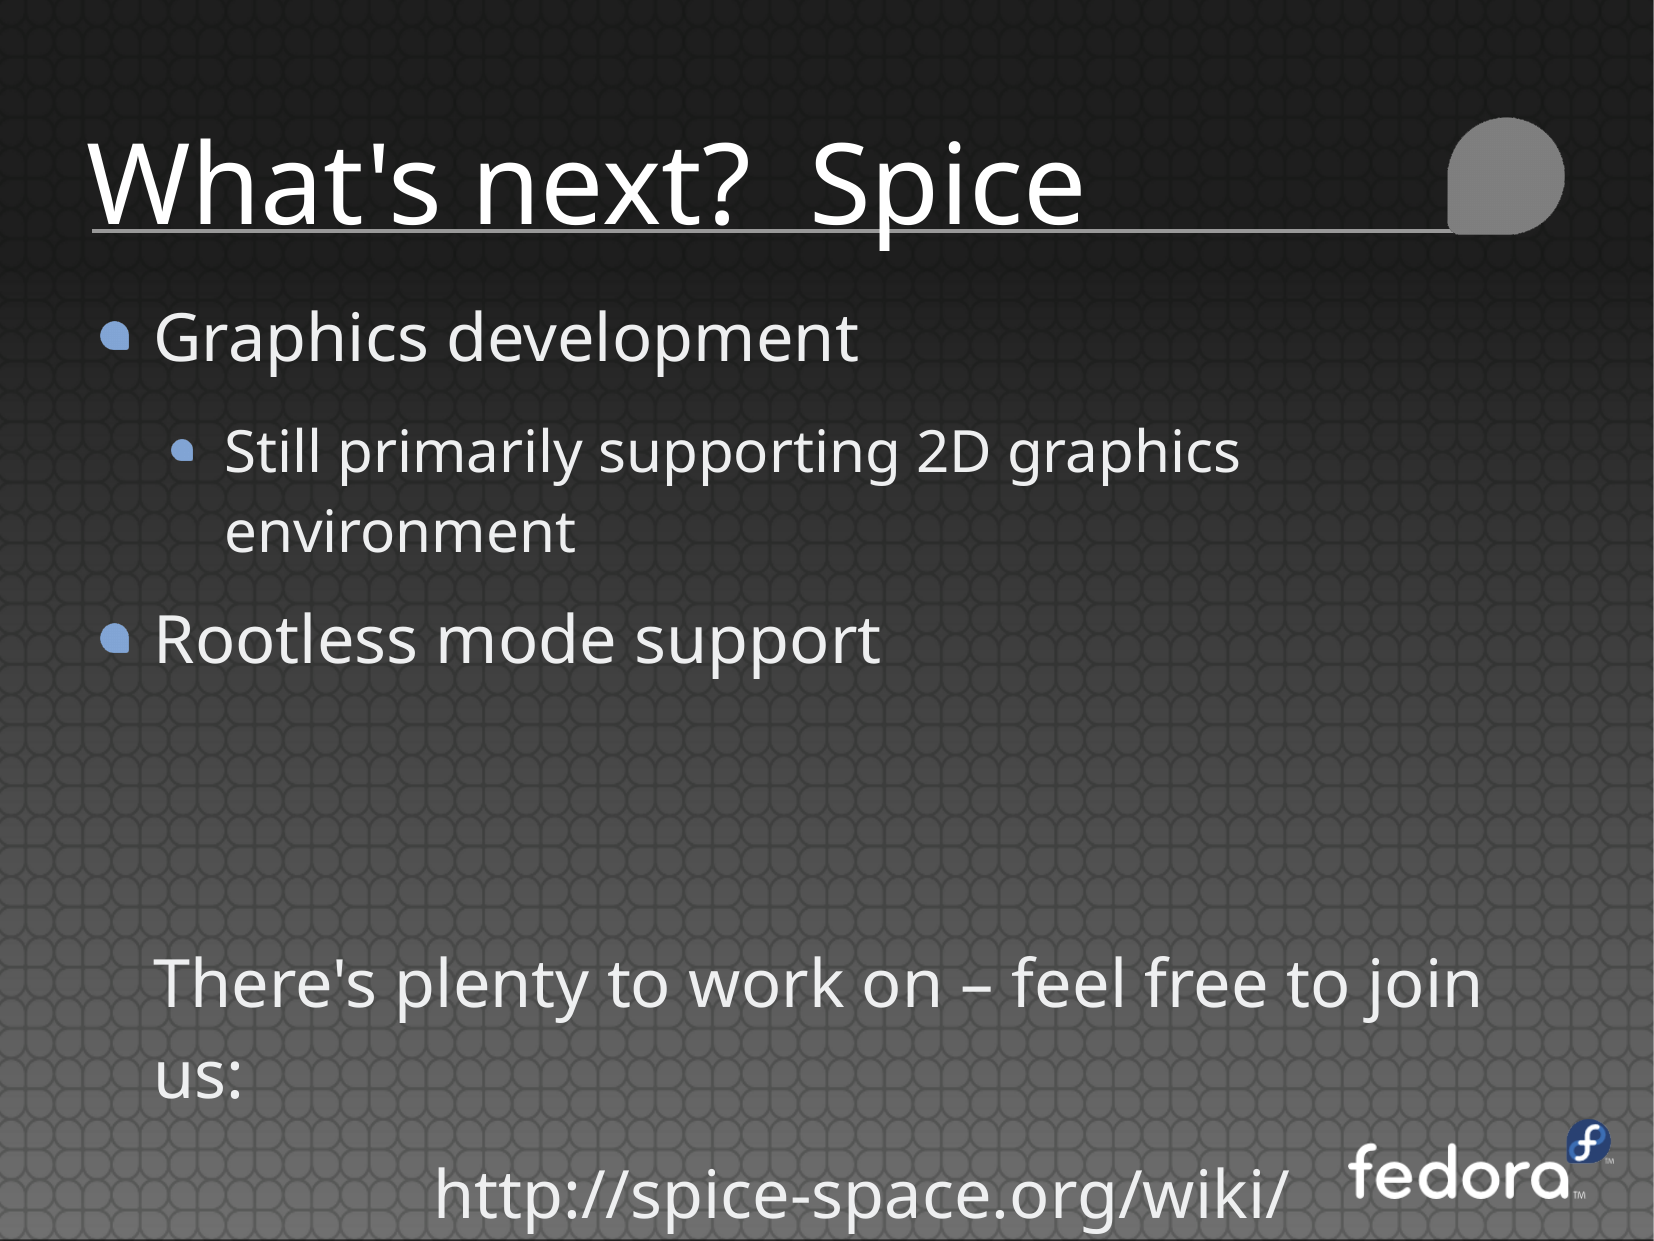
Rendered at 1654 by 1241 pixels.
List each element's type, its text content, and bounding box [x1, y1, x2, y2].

title What's next? Spice [86, 112, 1576, 249]
list Graphics development Still primarily supporting 2D graphics environment Rootless mode support There's plenty to work on – feel free to join us: http://spice-space.org/wiki/ [82, 290, 1571, 1109]
picture [0, 0, 1654, 1241]
